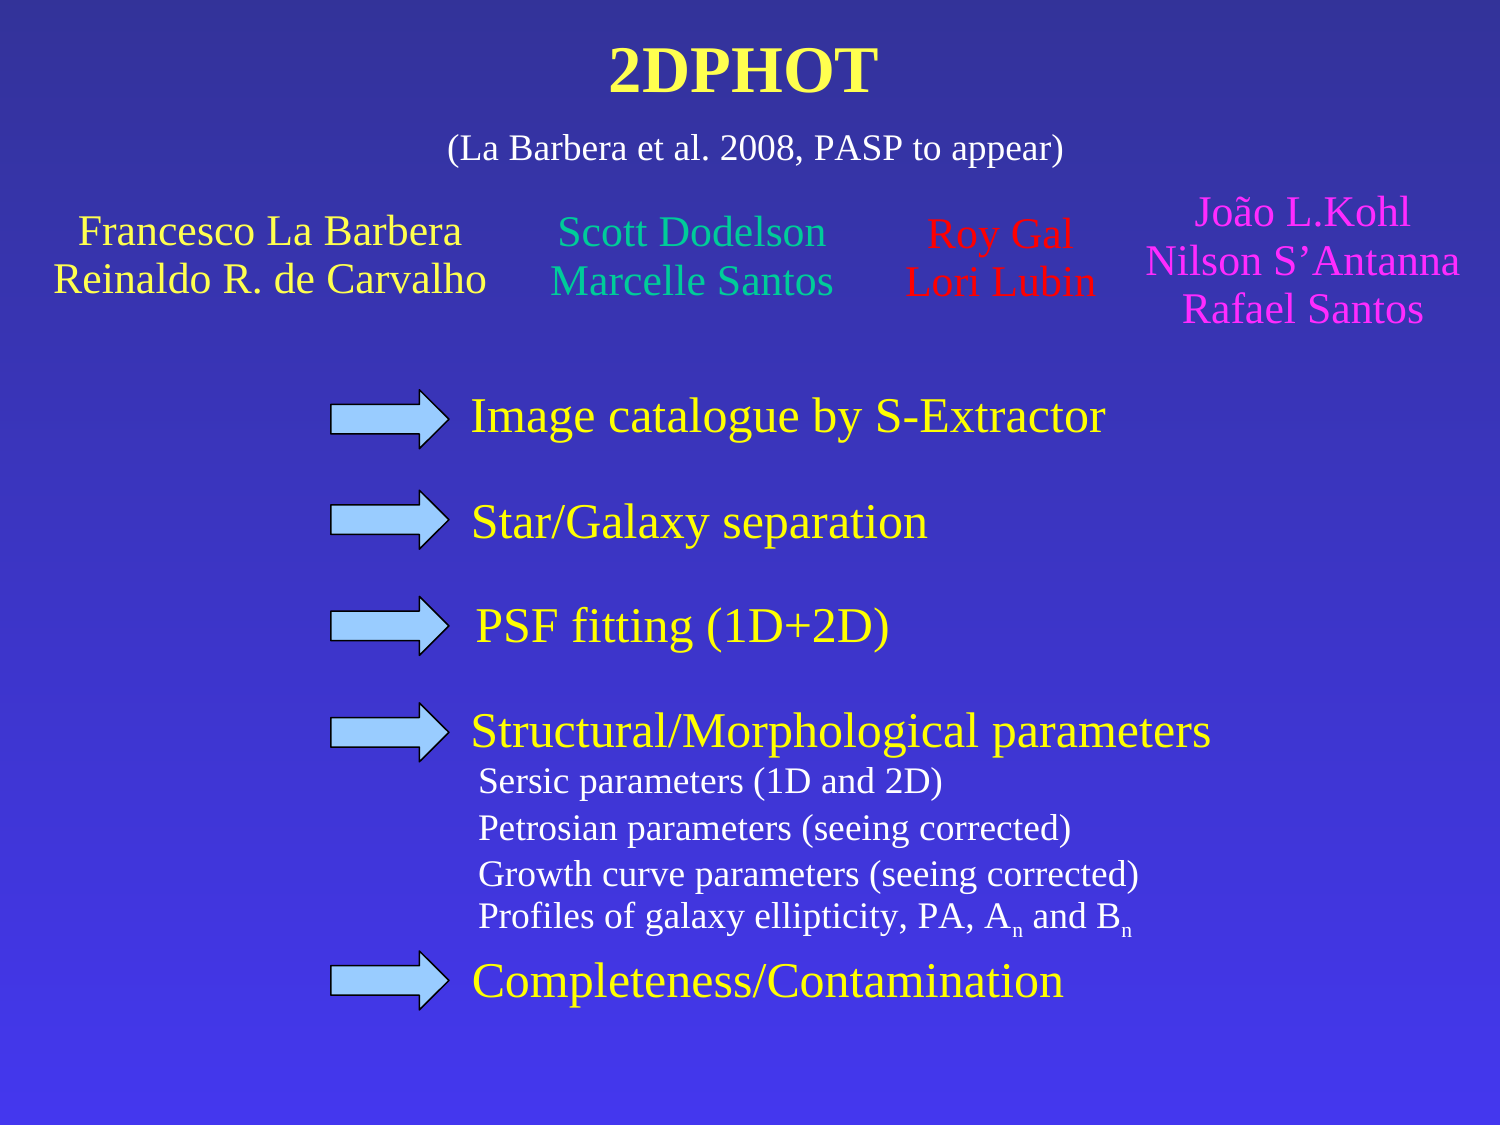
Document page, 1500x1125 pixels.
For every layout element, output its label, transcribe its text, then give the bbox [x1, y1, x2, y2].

text_box Completeness/Contamination [449, 947, 1087, 1018]
text_box Scott Dodelson Marcelle Santos [520, 197, 864, 315]
text_box Structural/Morphological parameters [442, 696, 1241, 767]
text_box Sersic parameters (1D and 2D)‏ Petrosian parameters (seeing corrected)‏ Growth curve parameters (seeing corrected)‏ Profiles of galaxy ellipticity, PA, An and Bn [463, 767, 1205, 959]
text_box João L.Kohl Nilson S’Antanna Rafael Santos [1124, 175, 1482, 346]
text_box (La Barbera et al. 2008, PASP to appear)‏ [419, 125, 1093, 170]
text_box [330, 702, 449, 762]
text_box Roy Gal Lori Lubin [879, 199, 1122, 317]
text_box Star/Galaxy separation [442, 487, 957, 558]
text_box [330, 950, 449, 1010]
text_box Image catalogue by S-Extractor [448, 361, 1129, 473]
text_box Francesco La Barbera Reinaldo R. de Carvalho [18, 196, 523, 314]
text_box PSF fitting (1D+2D)‏ [460, 588, 934, 659]
text_box [330, 490, 449, 550]
text_box [330, 596, 449, 656]
text_box 2DPHOT [584, 30, 904, 114]
text_box [330, 389, 449, 449]
